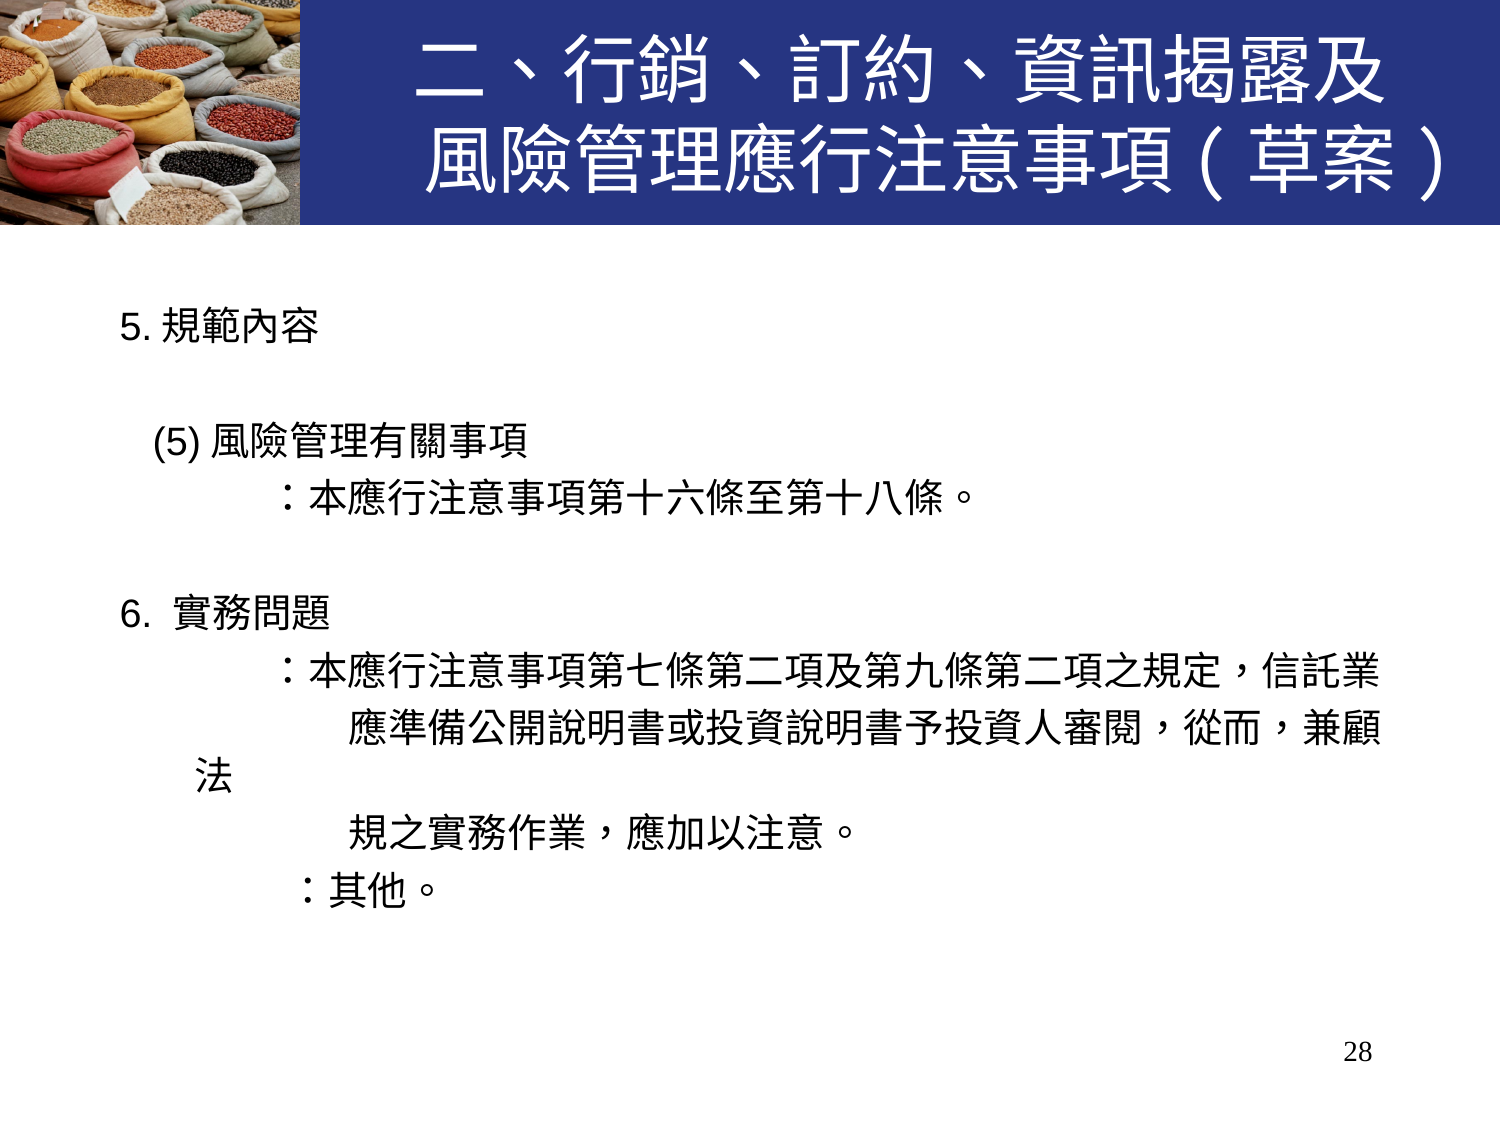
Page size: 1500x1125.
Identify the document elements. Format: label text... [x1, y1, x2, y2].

title 二、行銷、訂約、資訊揭露及 風險管理應行注意事項(草案) [300, 0, 1500, 225]
picture [0, 0, 300, 225]
list 5.規範內容 (5)風險管理有關事項 ：本應行注意事項第十六條至第十八條。 6. 實務問題 ：本應行注意事項第七條第二項及第九條第二項之規定，信託業 應準備公開說明書或投資說明書予投資人審閱，從而，兼顧法 規之實務作業，應加以注意。 ：其他。 [104, 293, 1403, 956]
